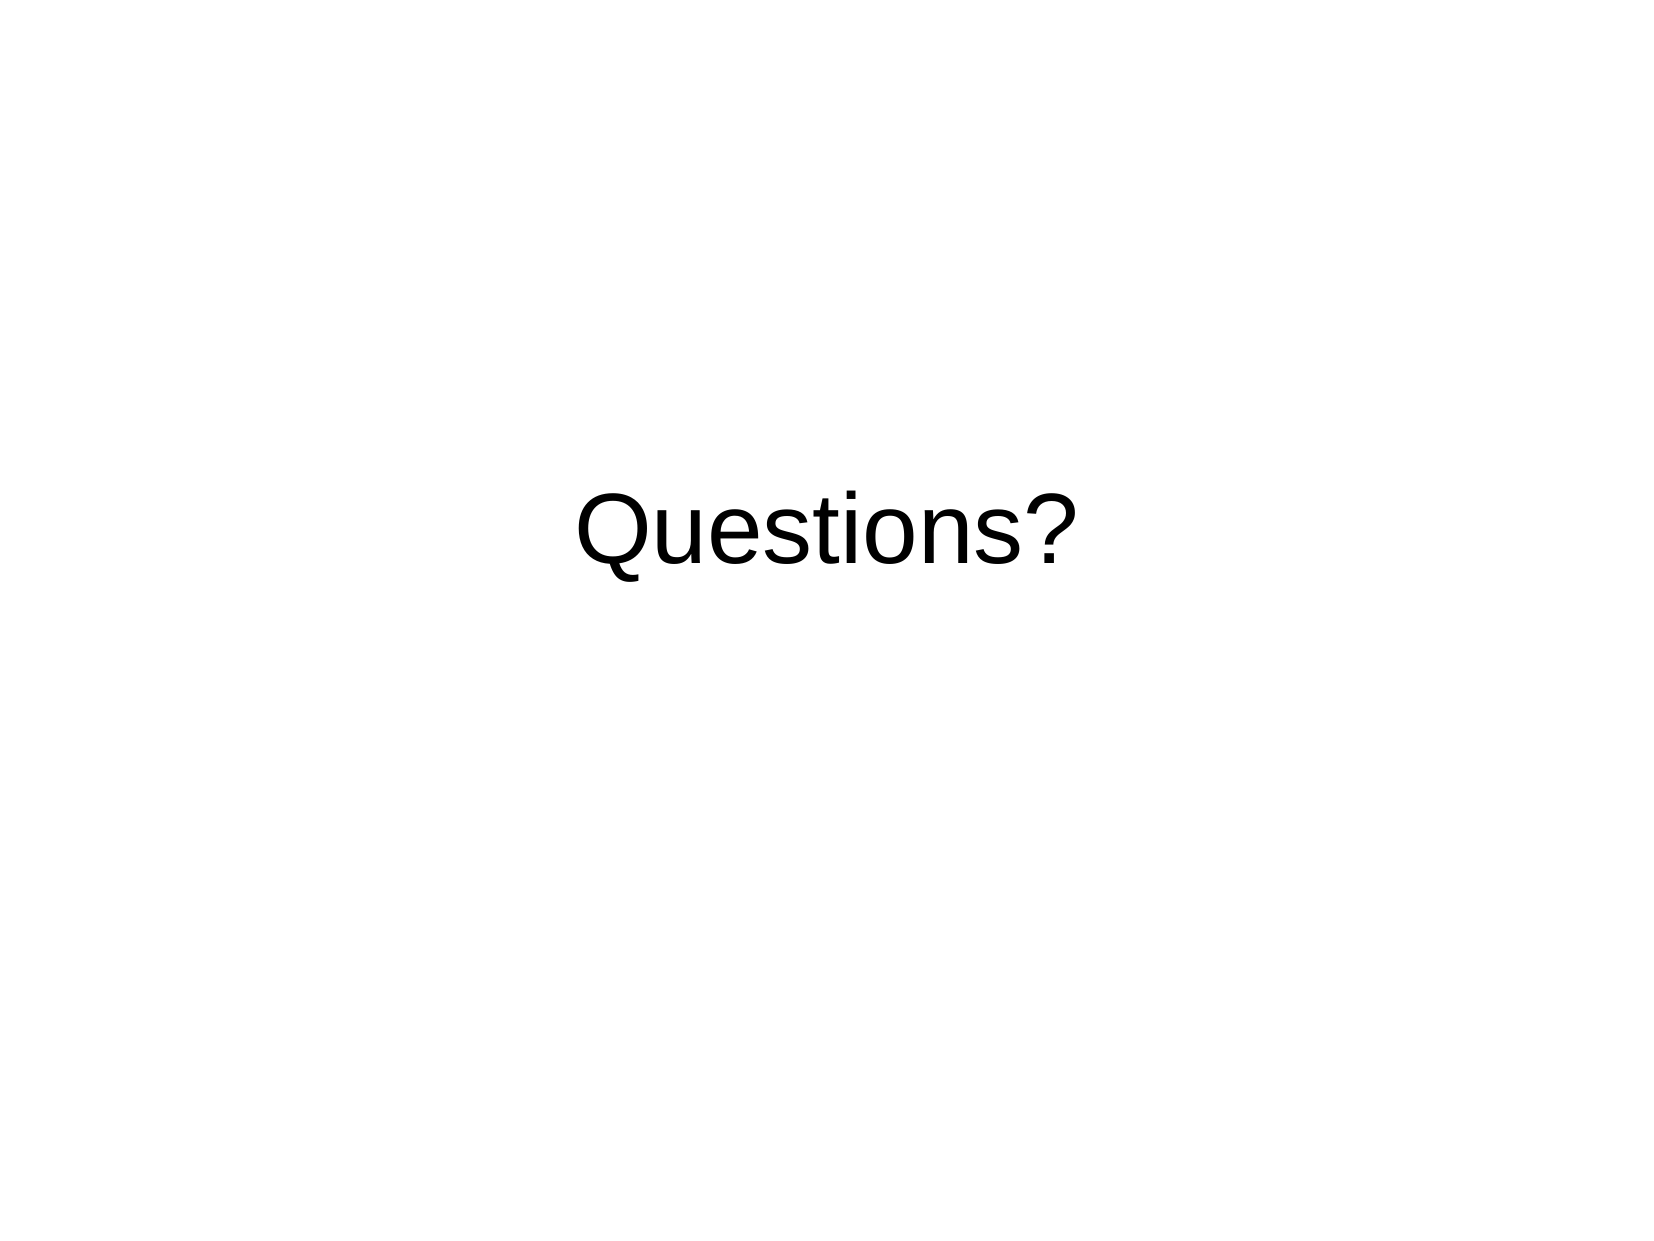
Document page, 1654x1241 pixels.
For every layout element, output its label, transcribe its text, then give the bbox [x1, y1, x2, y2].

subtitle Questions? [82, 49, 1571, 1010]
